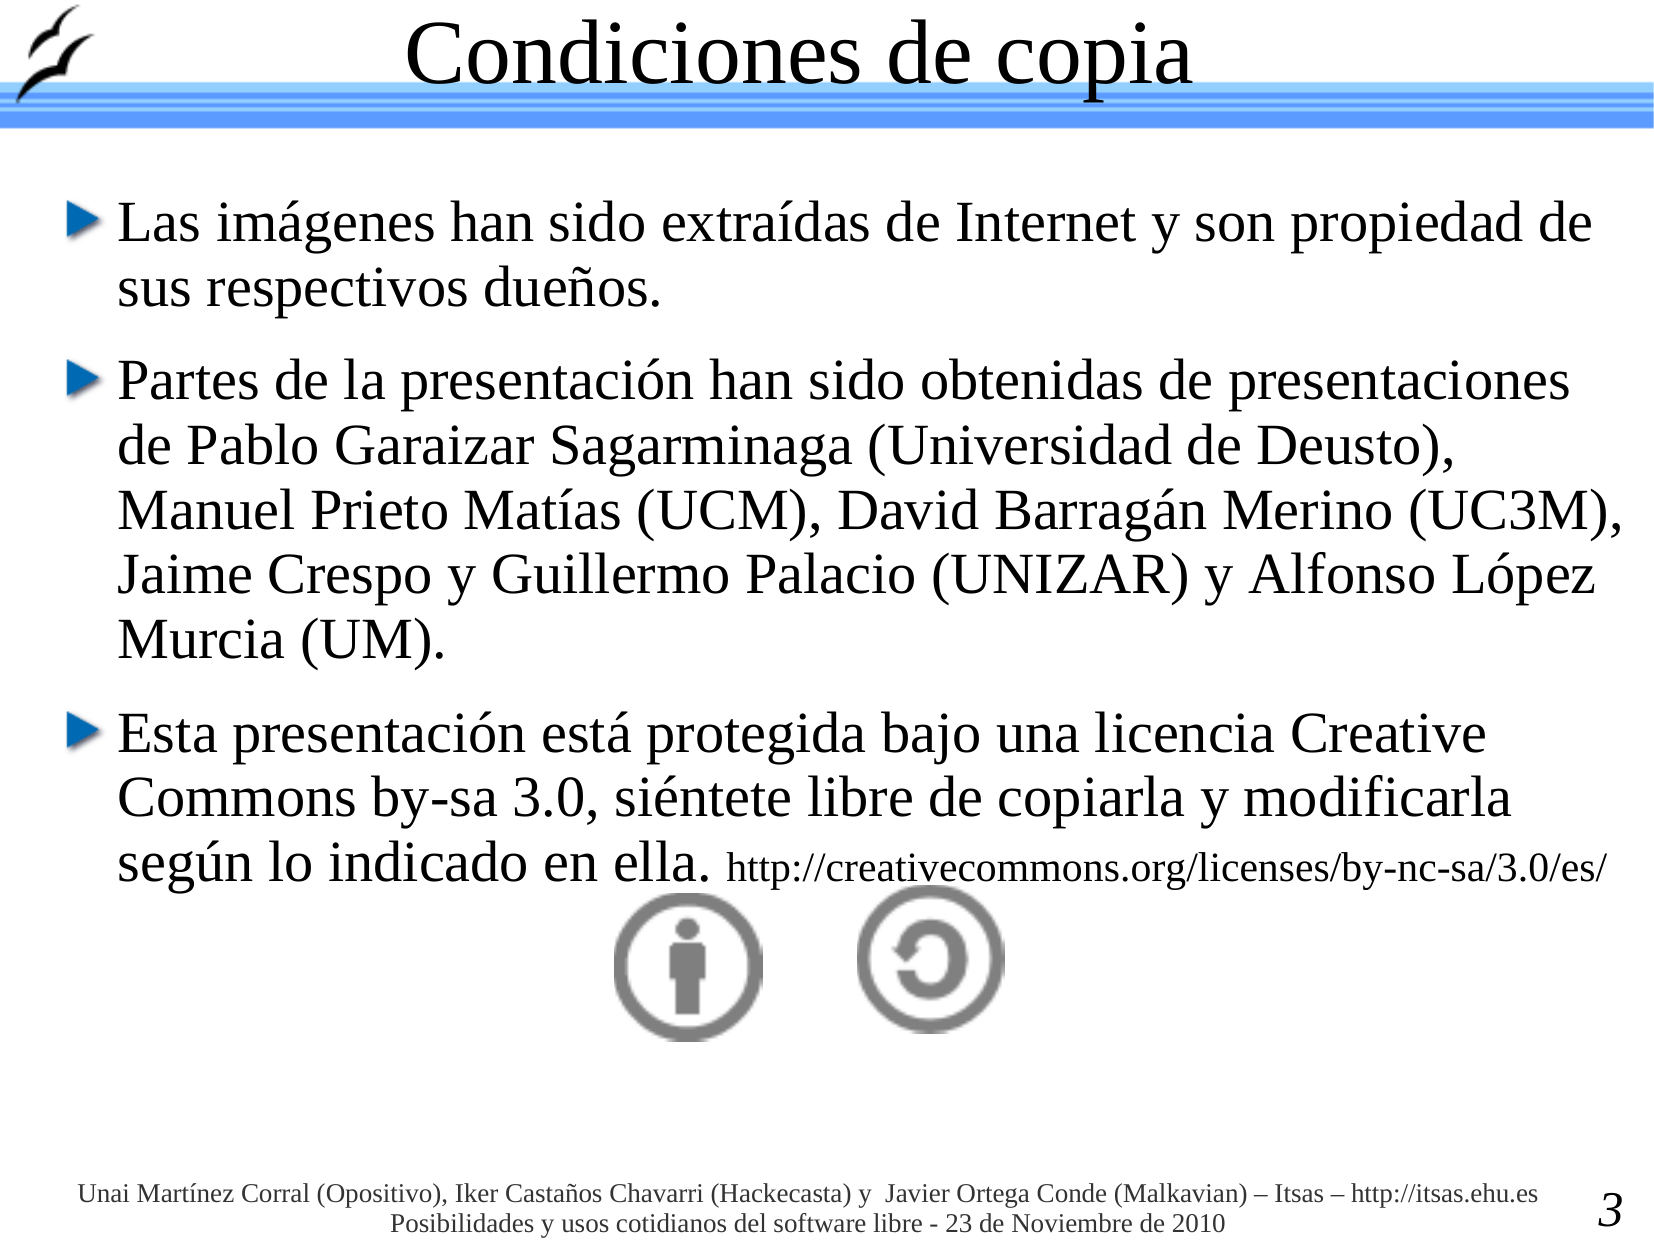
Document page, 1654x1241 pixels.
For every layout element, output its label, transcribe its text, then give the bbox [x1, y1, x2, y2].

list Las imágenes han sido extraídas de Internet y son propiedad de sus respectivos dueños. Partes de la presentación han sido obtenidas de presentaciones de Pablo Garaizar Sagarminaga (Universidad de Deusto), Manuel Prieto Matías (UCM), David Barragán Merino (UC3M), Jaime Crespo y Guillermo Palacio (UNIZAR) y Alfonso López Murcia (UM). Esta presentación está protegida bajo una licencia Creative Commons by-sa 3.0, siéntete libre de copiarla y modificarla según lo indicado en ella. http://creativecommons.org/licenses/by-nc-sa/3.0/es/ [46, 189, 1633, 994]
title Condiciones de copia [94, 0, 1507, 107]
picture [0, 0, 1654, 133]
picture [857, 885, 1005, 1034]
picture [614, 893, 763, 1042]
